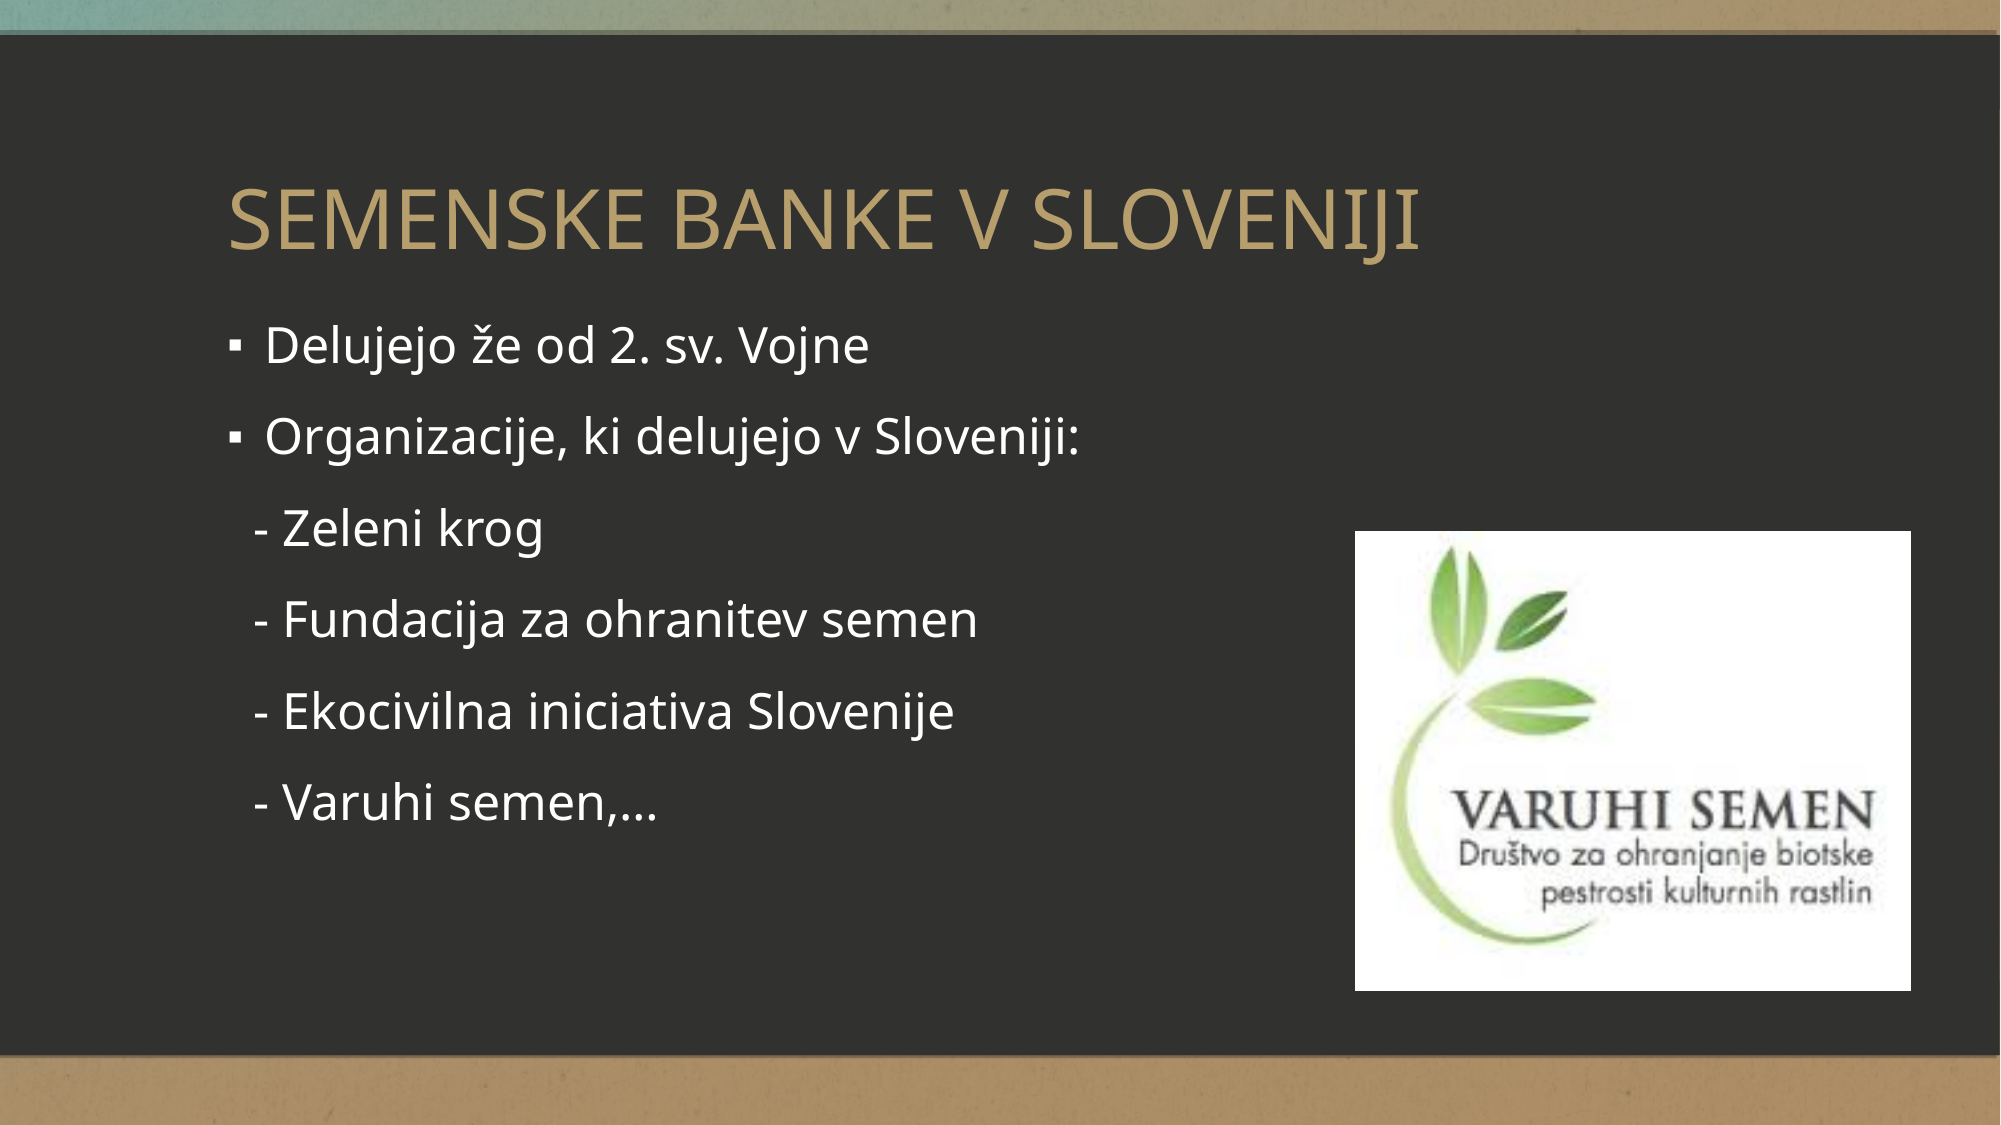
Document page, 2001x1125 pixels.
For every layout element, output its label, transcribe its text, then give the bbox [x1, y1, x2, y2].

list Delujejo že od 2. sv. Vojne Organizacije, ki delujejo v Sloveniji: - Zeleni krog - Fundacija za ohranitev semen - Ekocivilna iniciativa Slovenije - Varuhi semen,… [212, 312, 1788, 1013]
title SEMENSKE BANKE V SLOVENIJI [212, 68, 1788, 275]
picture [0, 0, 2001, 1125]
picture [1355, 531, 1911, 991]
